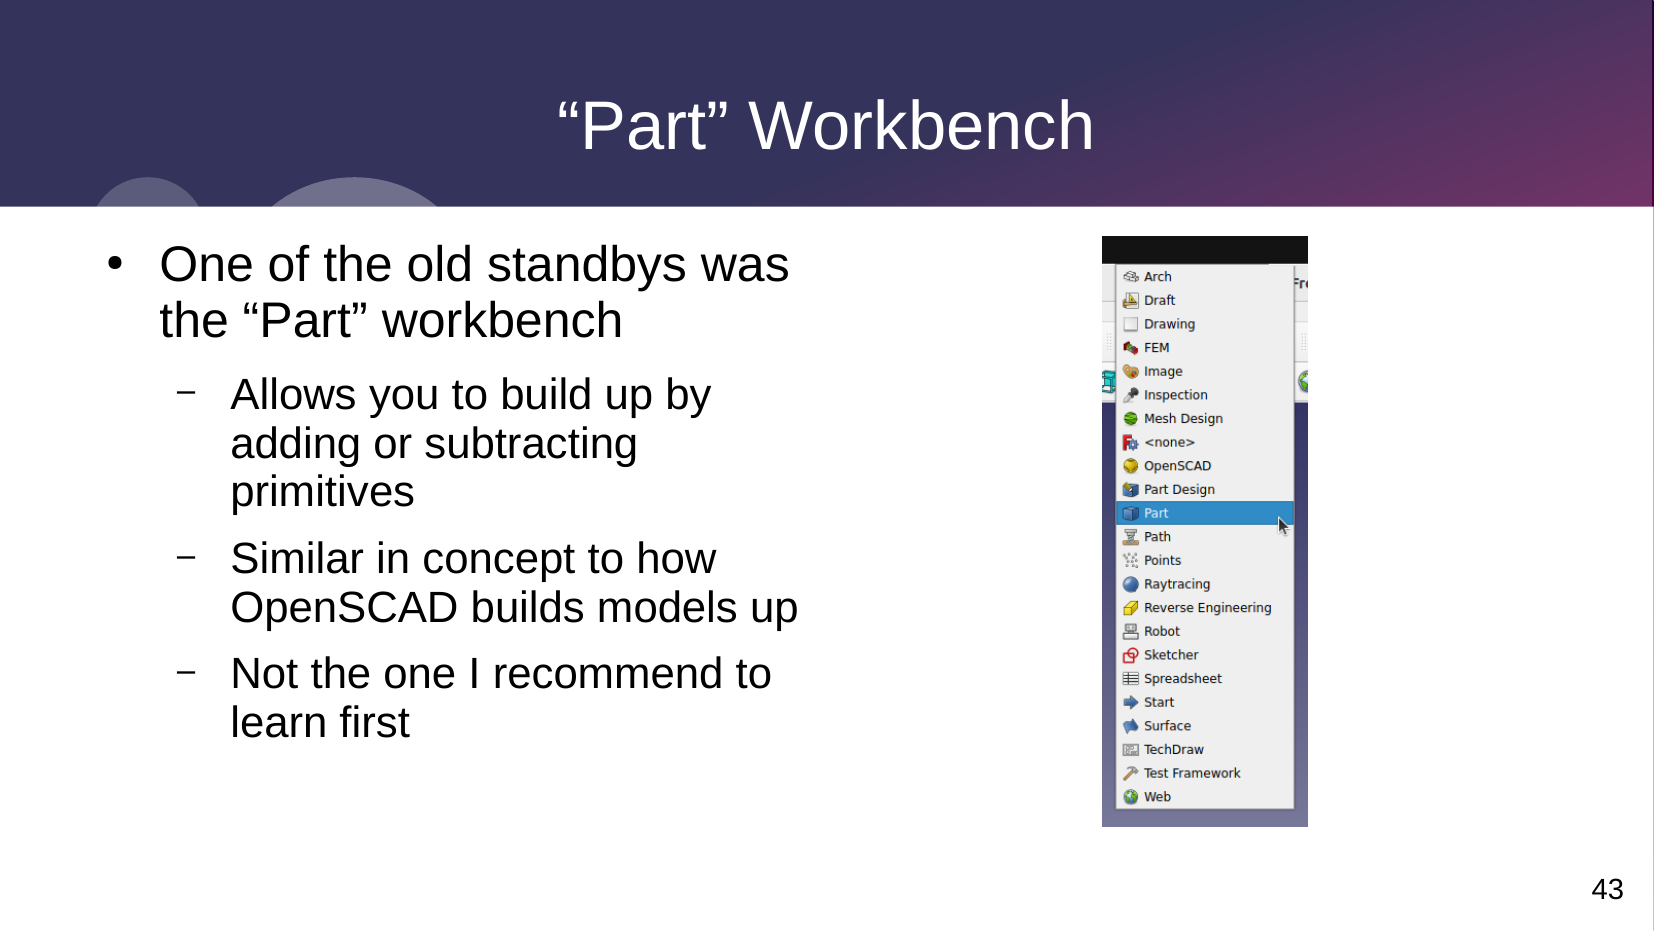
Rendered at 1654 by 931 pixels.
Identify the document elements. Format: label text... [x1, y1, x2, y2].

title “Part” Workbench [88, 44, 1565, 207]
picture [1102, 236, 1308, 827]
list One of the old standbys was the “Part” workbench Allows you to build up by adding or subtracting primitives Similar in concept to how OpenSCAD builds models up Not the one I recommend to learn first [88, 236, 809, 827]
